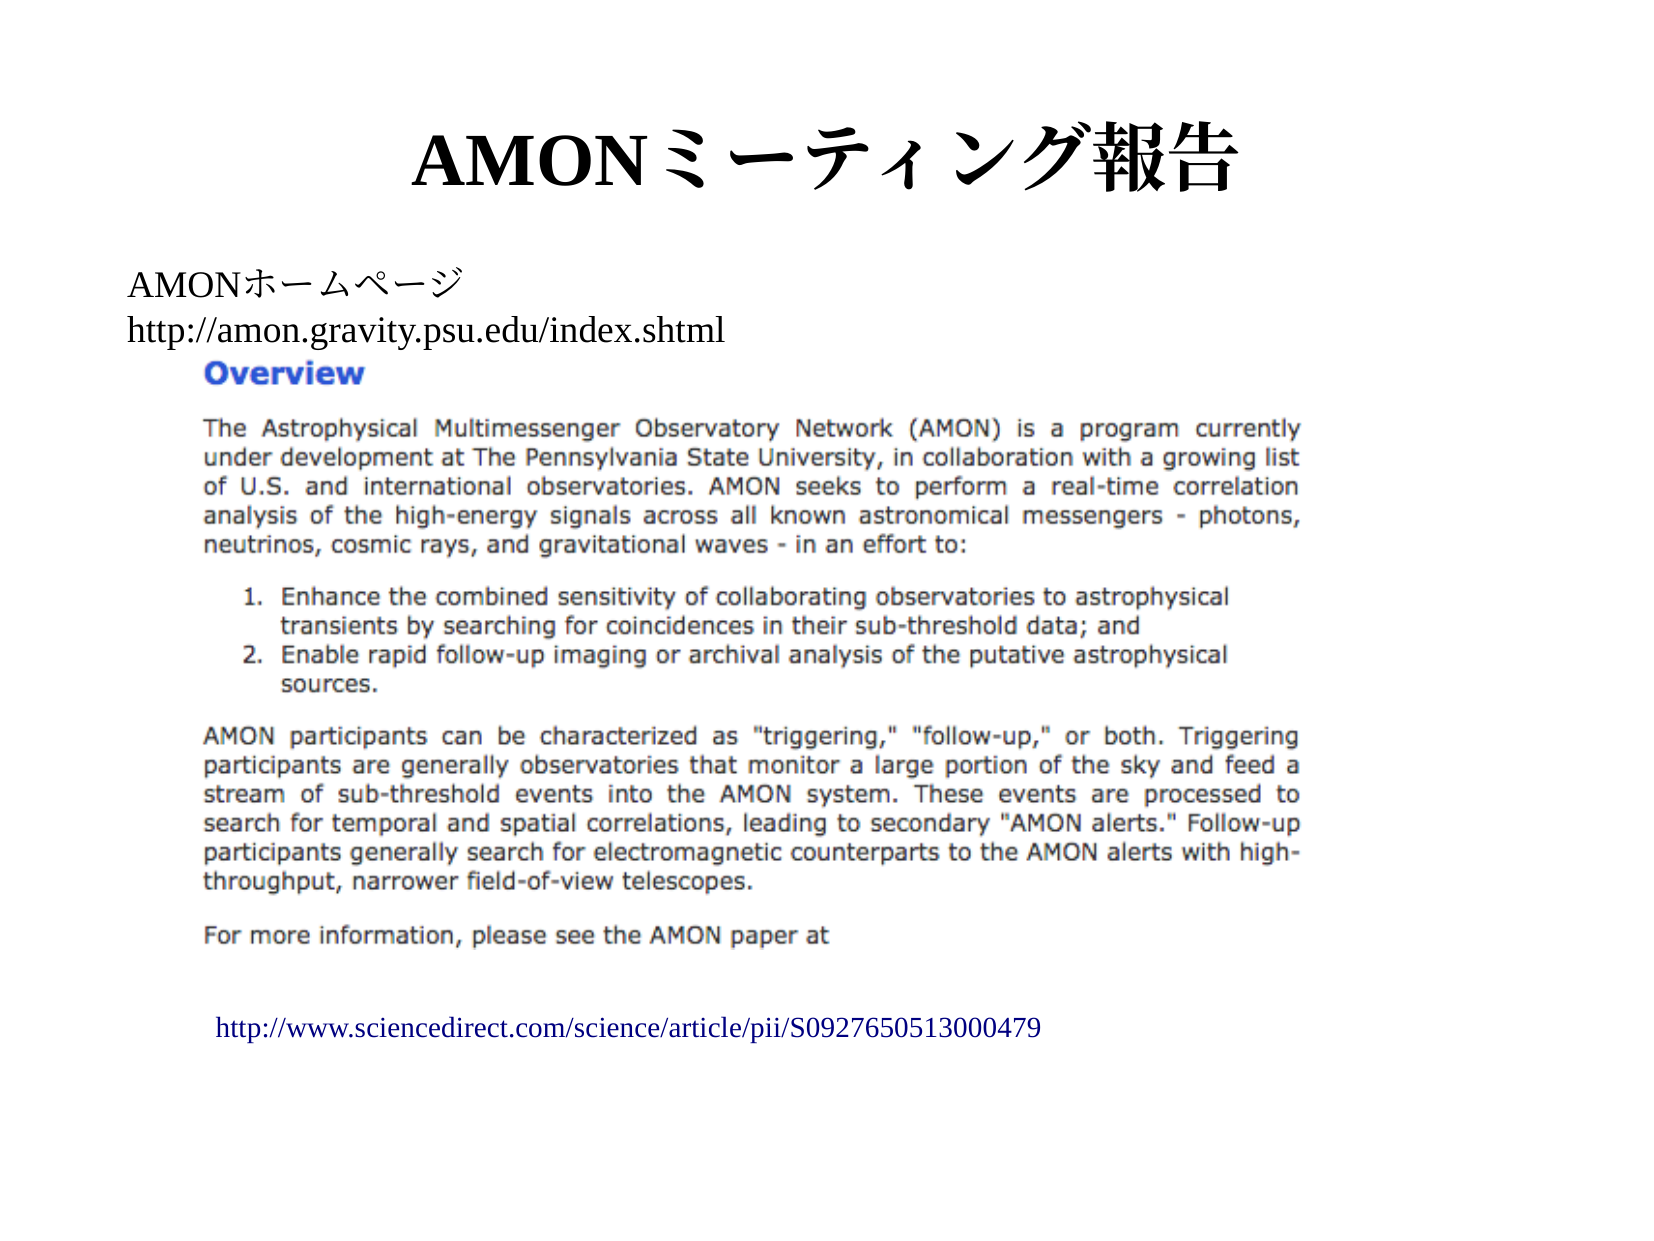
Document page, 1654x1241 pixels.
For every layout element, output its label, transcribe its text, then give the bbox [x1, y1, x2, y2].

text_box http://www.sciencedirect.com/science/article/pii/S0927650513000479 [200, 1003, 1063, 1052]
picture [194, 352, 1317, 950]
title AMONミーティング報告 [82, 49, 1571, 257]
text_box AMONホームページ http://amon.gravity.psu.edu/index.shtml [112, 247, 792, 337]
